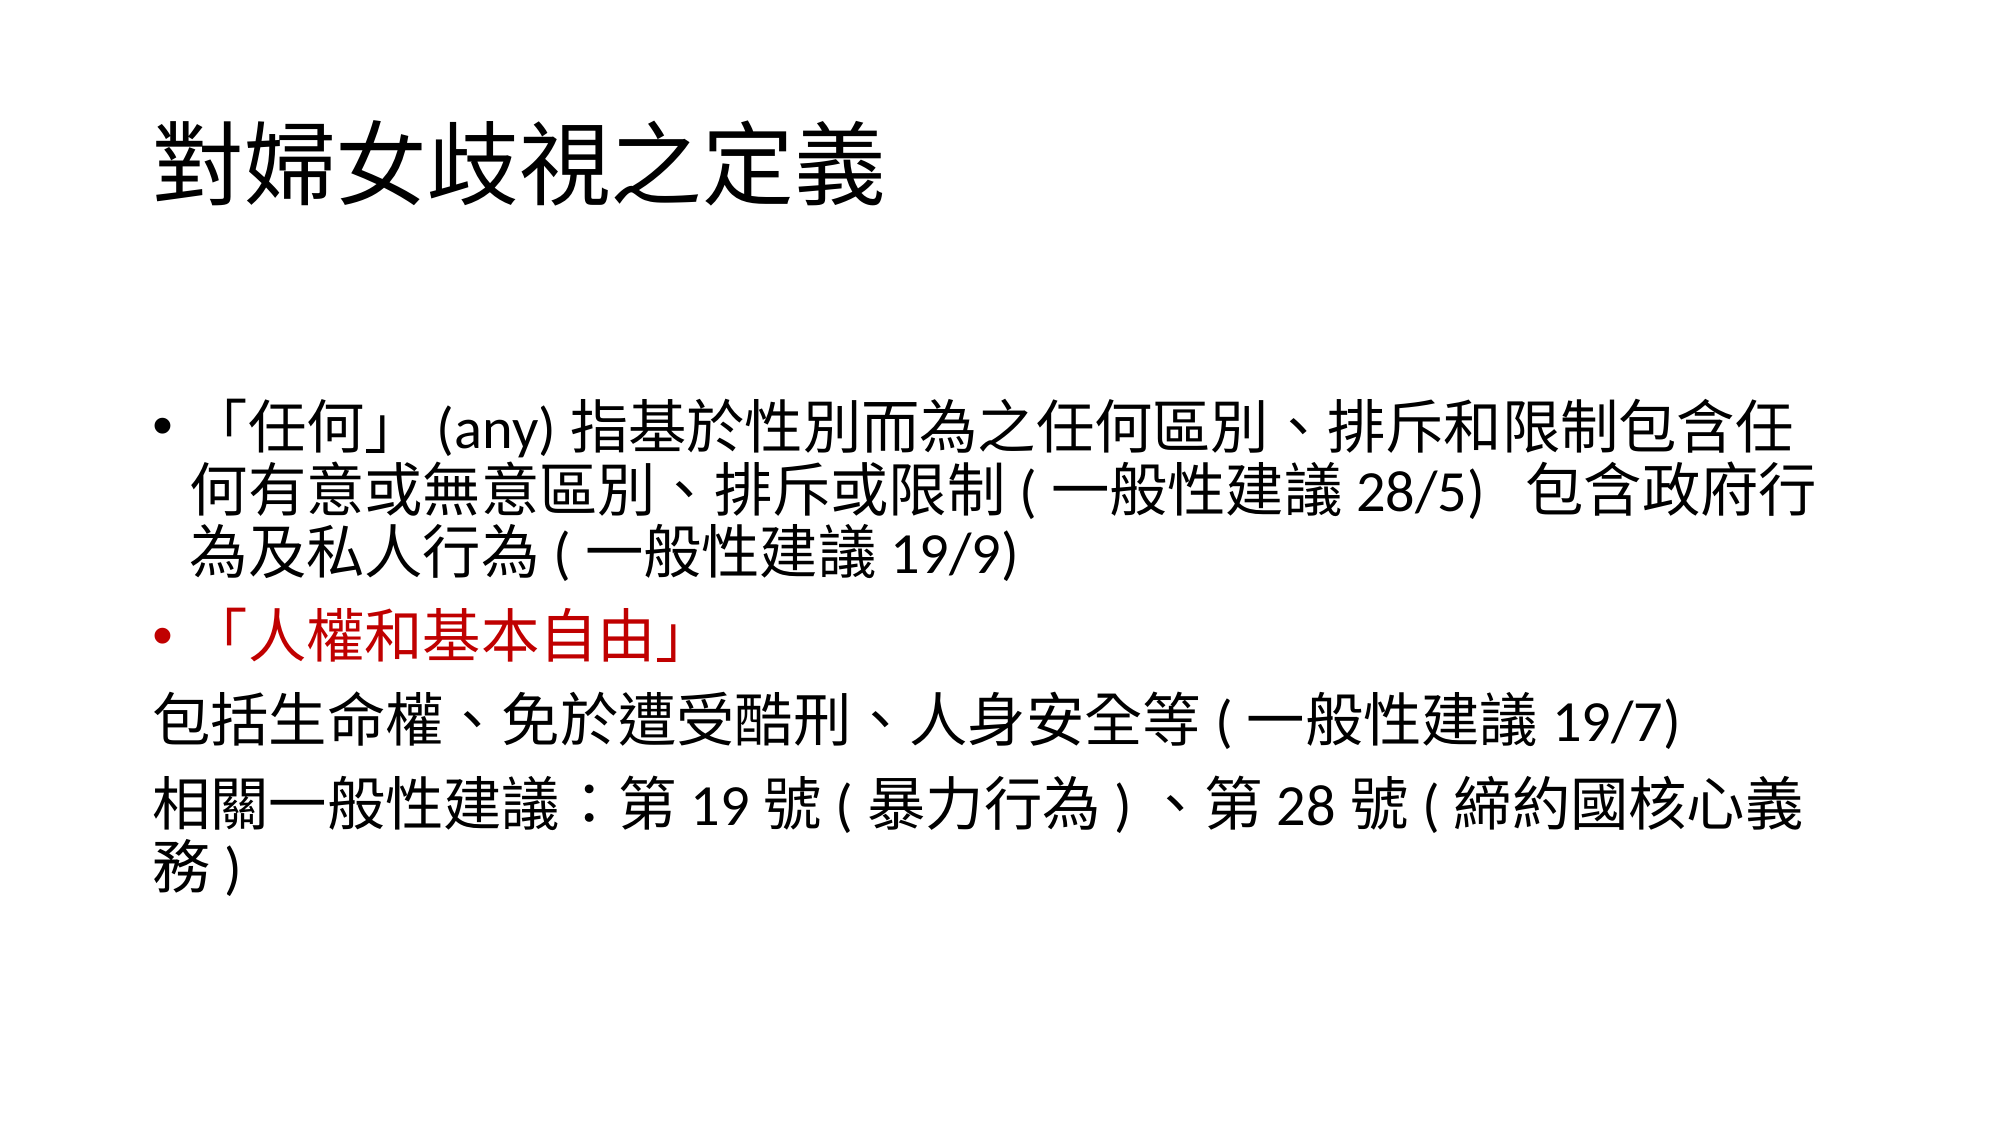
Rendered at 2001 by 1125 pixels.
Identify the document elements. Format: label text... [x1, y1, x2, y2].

list 「任何」(any)指基於性別而為之任何區別、排斥和限制包含任何有意或無意區別、排斥或限制(一般性建議28/5) 包含政府行為及私人行為(一般性建議19/9) 「人權和基本自由」 包括生命權、免於遭受酷刑、人身安全等(一般性建議19/7) 相關一般性建議：第19號(暴力行為)、第28號(締約國核心義務) [137, 299, 1863, 1014]
title 對婦女歧視之定義 [137, 59, 1863, 278]
